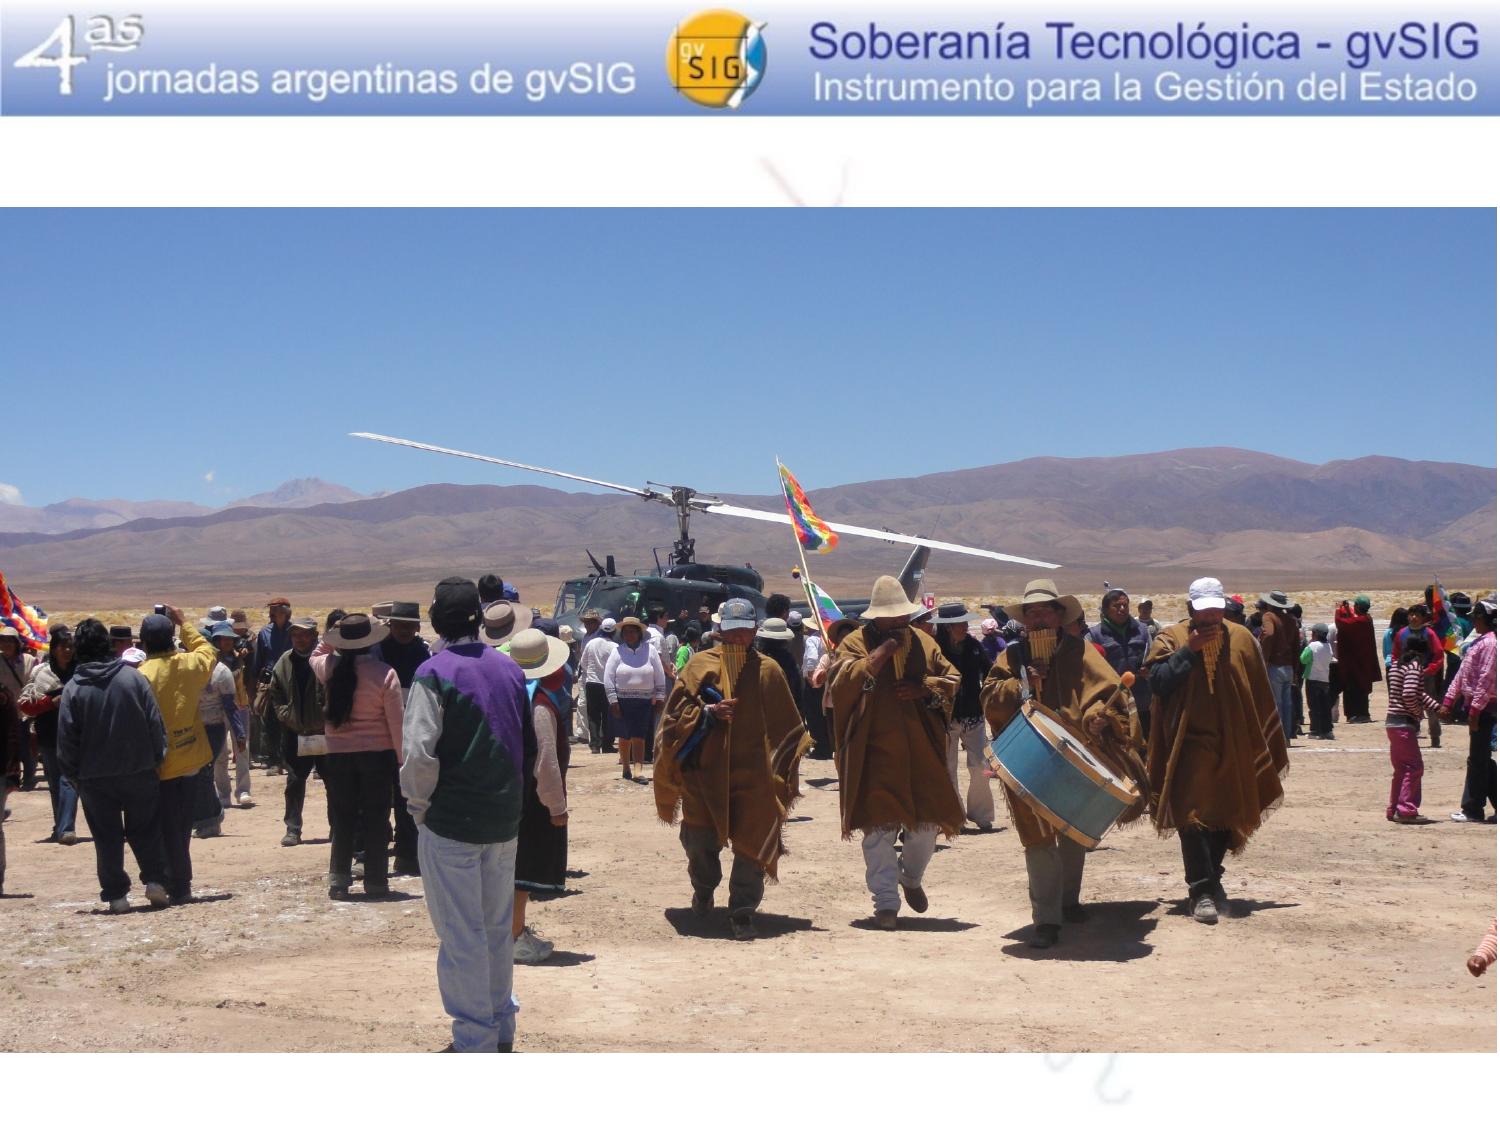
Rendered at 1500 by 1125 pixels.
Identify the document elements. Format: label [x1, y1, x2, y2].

picture [0, 208, 1497, 1053]
